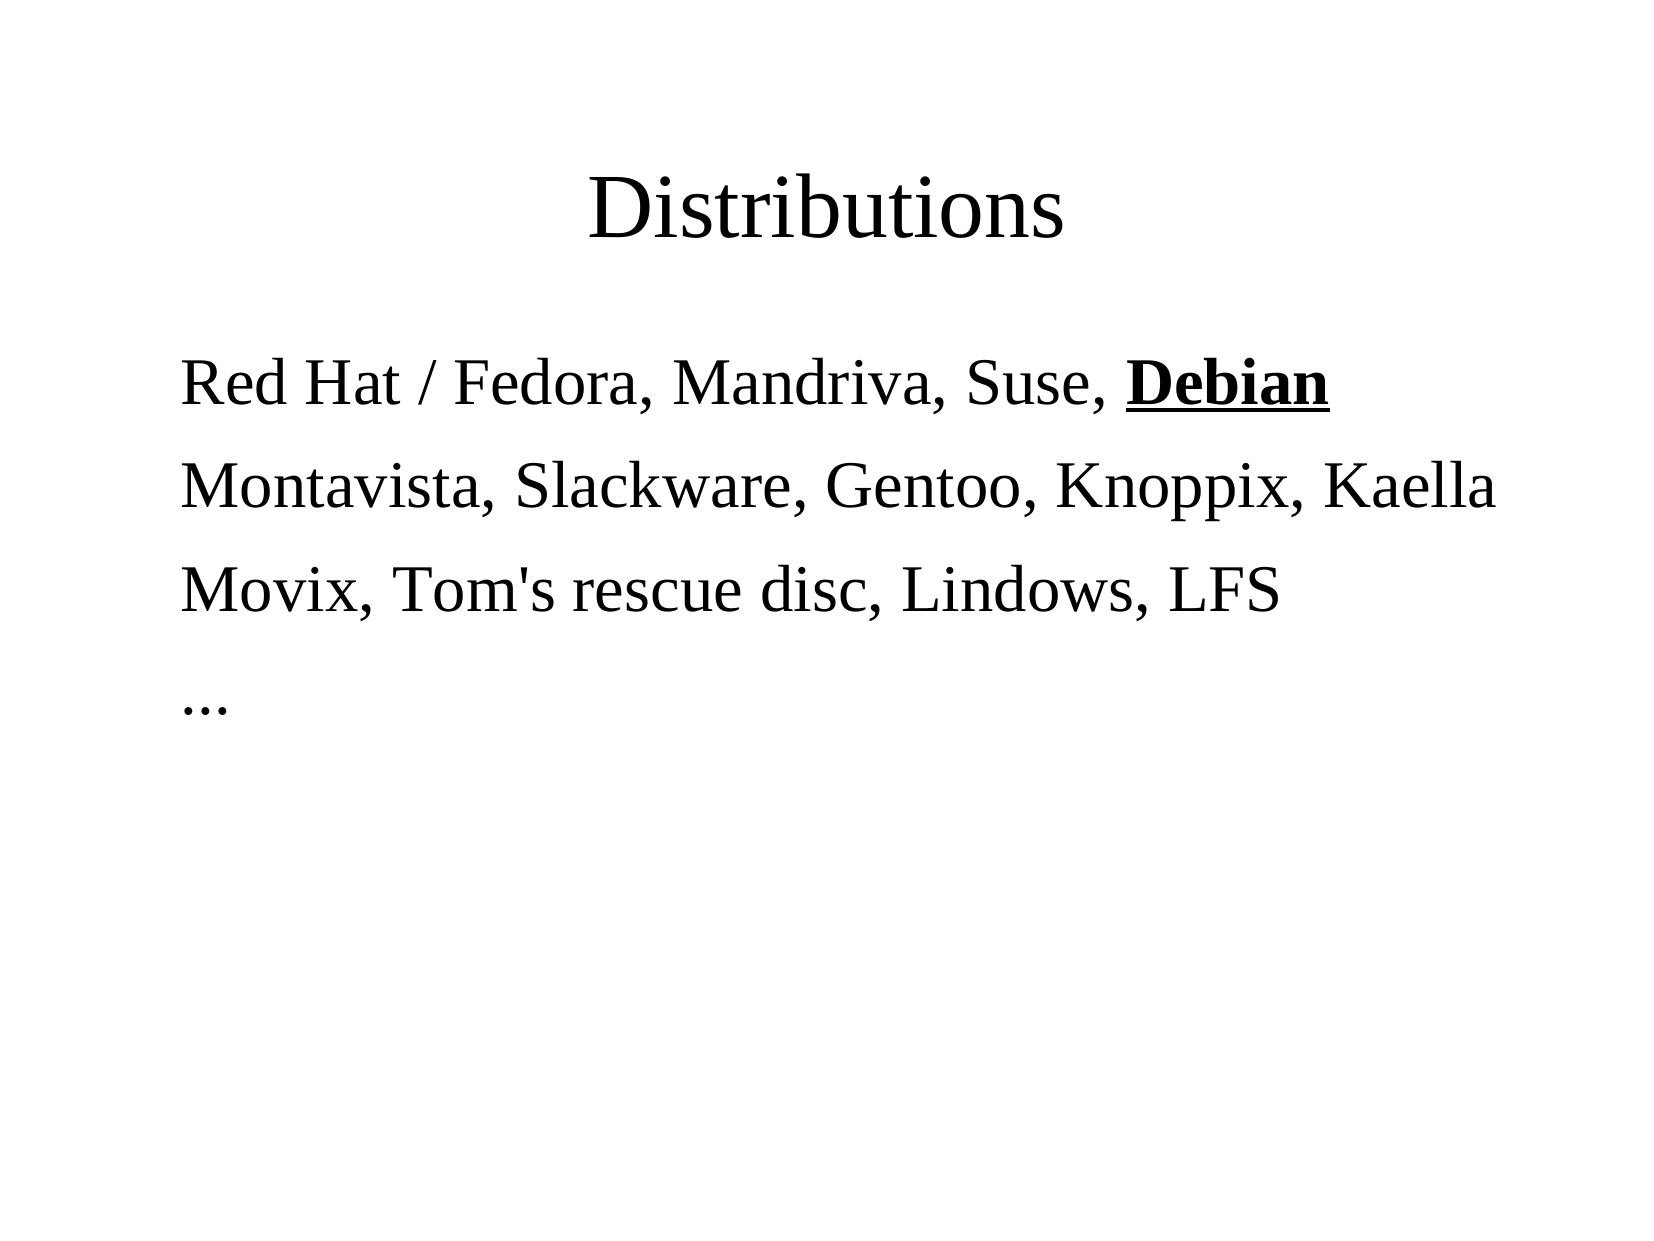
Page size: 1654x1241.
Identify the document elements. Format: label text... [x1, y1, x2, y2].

title Distributions [121, 102, 1534, 311]
list Red Hat / Fedora, Mandriva, Suse, Debian Montavista, Slackware, Gentoo, Knoppix, Kaella Movix, Tom's rescue disc, Lindows, LFS ... [121, 344, 1534, 1127]
